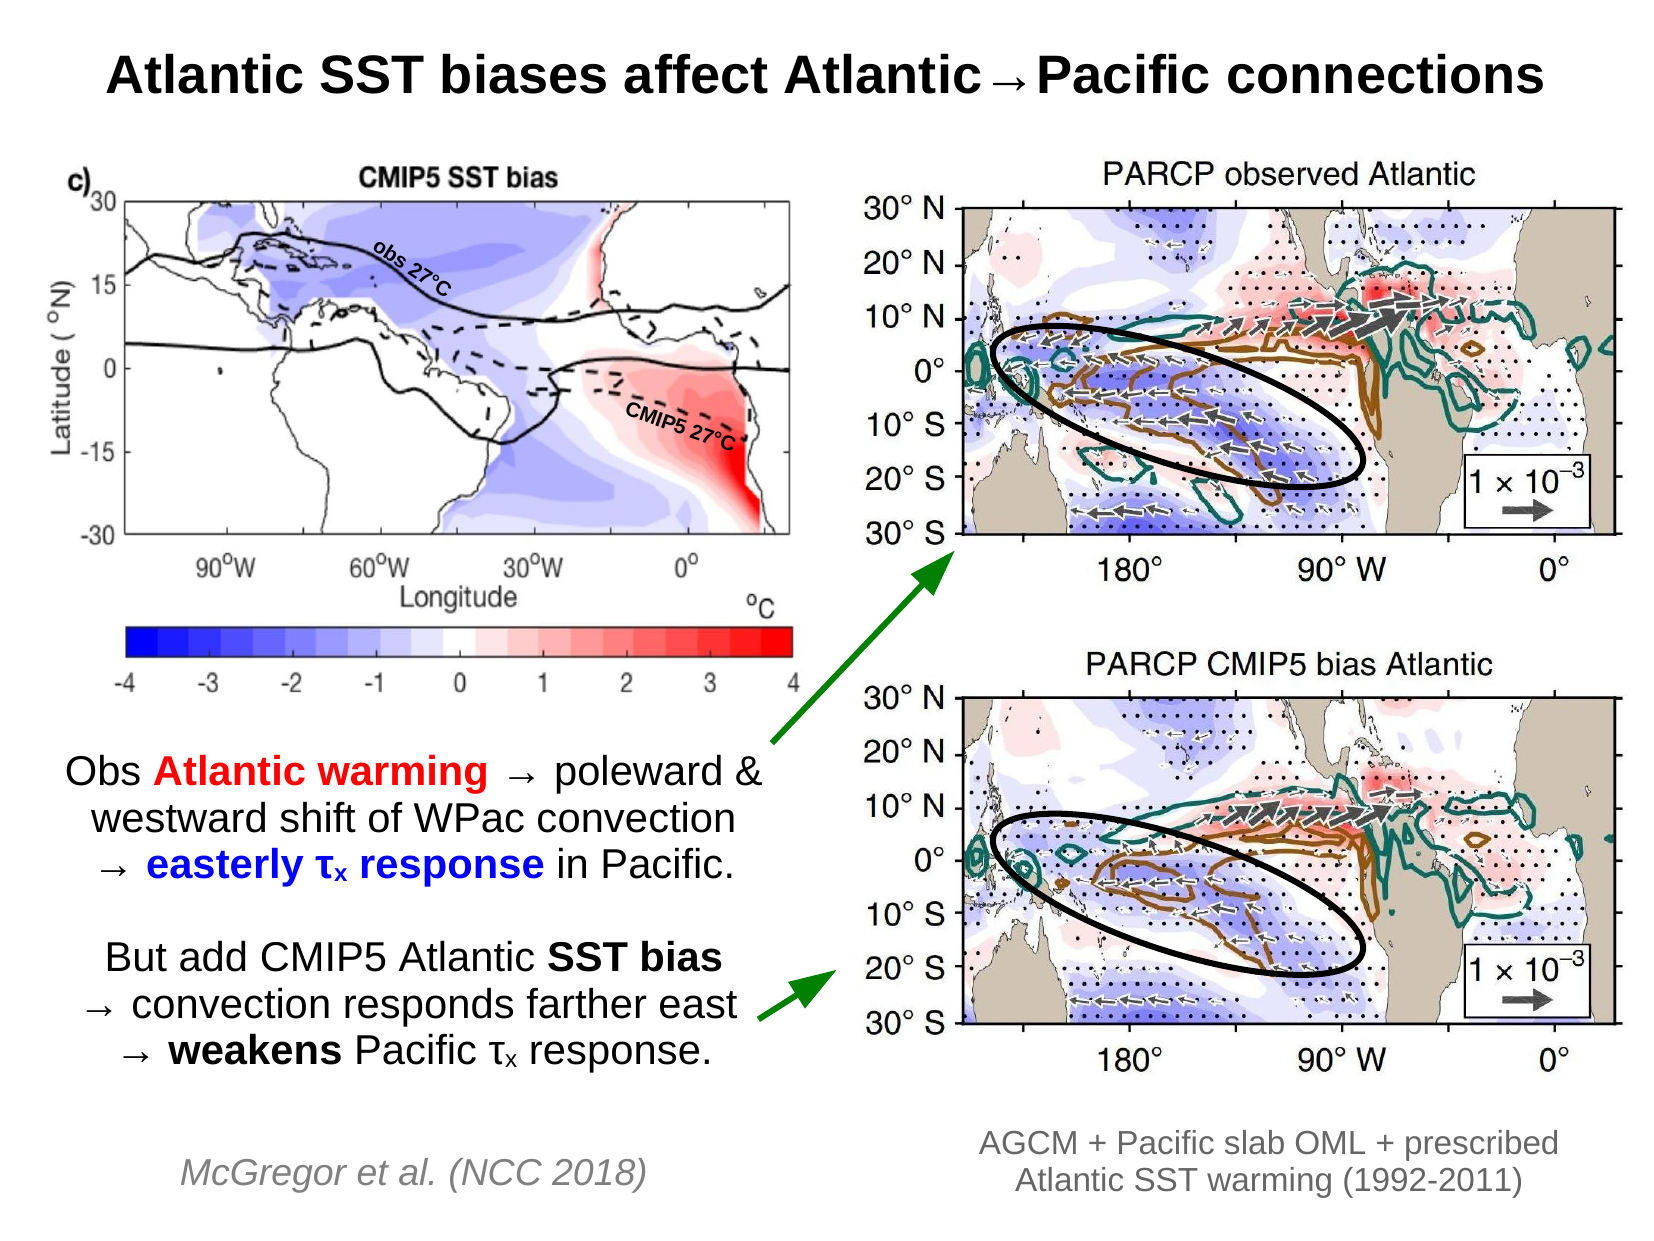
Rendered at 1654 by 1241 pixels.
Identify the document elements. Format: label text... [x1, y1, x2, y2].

text_box Atlantic SST biases affect Atlantic→Pacific connections [18, 30, 1635, 105]
text_box AGCM + Pacific slab OML + prescribed Atlantic SST warming (1992-2011) [891, 1118, 1648, 1211]
text_box obs 27°C [350, 217, 477, 315]
text_box Obs Atlantic warming → poleward & westward shift of WPac convection → easterly τx response in Pacific. But add CMIP5 Atlantic SST bias → convection responds farther east → weakens Pacific τx response. [22, 741, 806, 1121]
picture [44, 158, 805, 704]
text_box McGregor et al. (NCC 2018) [82, 1145, 746, 1206]
picture [852, 130, 1629, 1079]
text_box CMIP5 27°C [592, 381, 771, 469]
